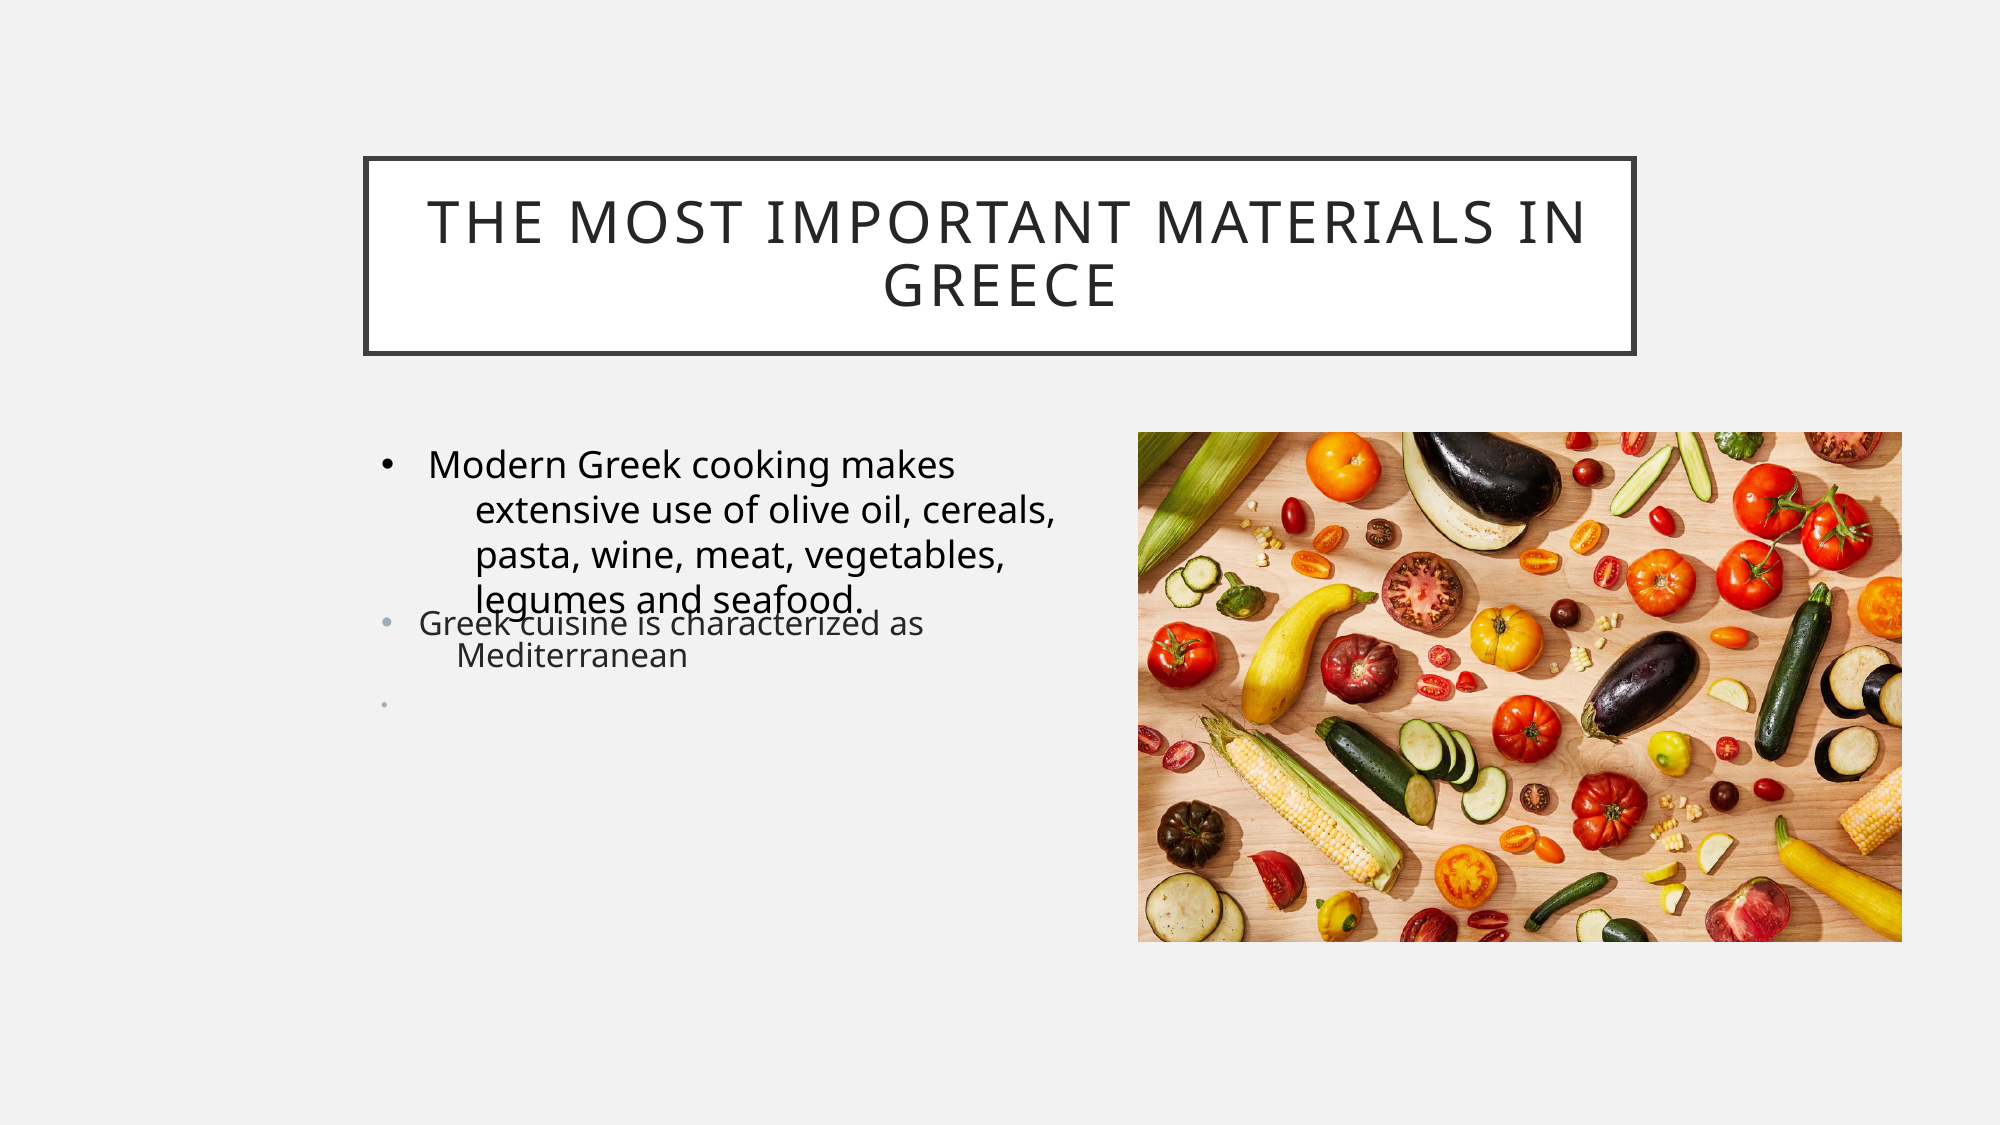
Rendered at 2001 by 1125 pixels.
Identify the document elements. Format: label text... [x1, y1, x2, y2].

picture [1138, 433, 1902, 942]
list Greek cuisine is characterized as Mediterranean [366, 602, 1094, 685]
text_box Modern Greek cooking makes extensive use of olive oil, cereals, pasta, wine, meat, vegetables, legumes and seafood. [366, 433, 1139, 585]
title THE MOST IMPORTANT MATERIALS IN GREECE [366, 158, 1634, 354]
